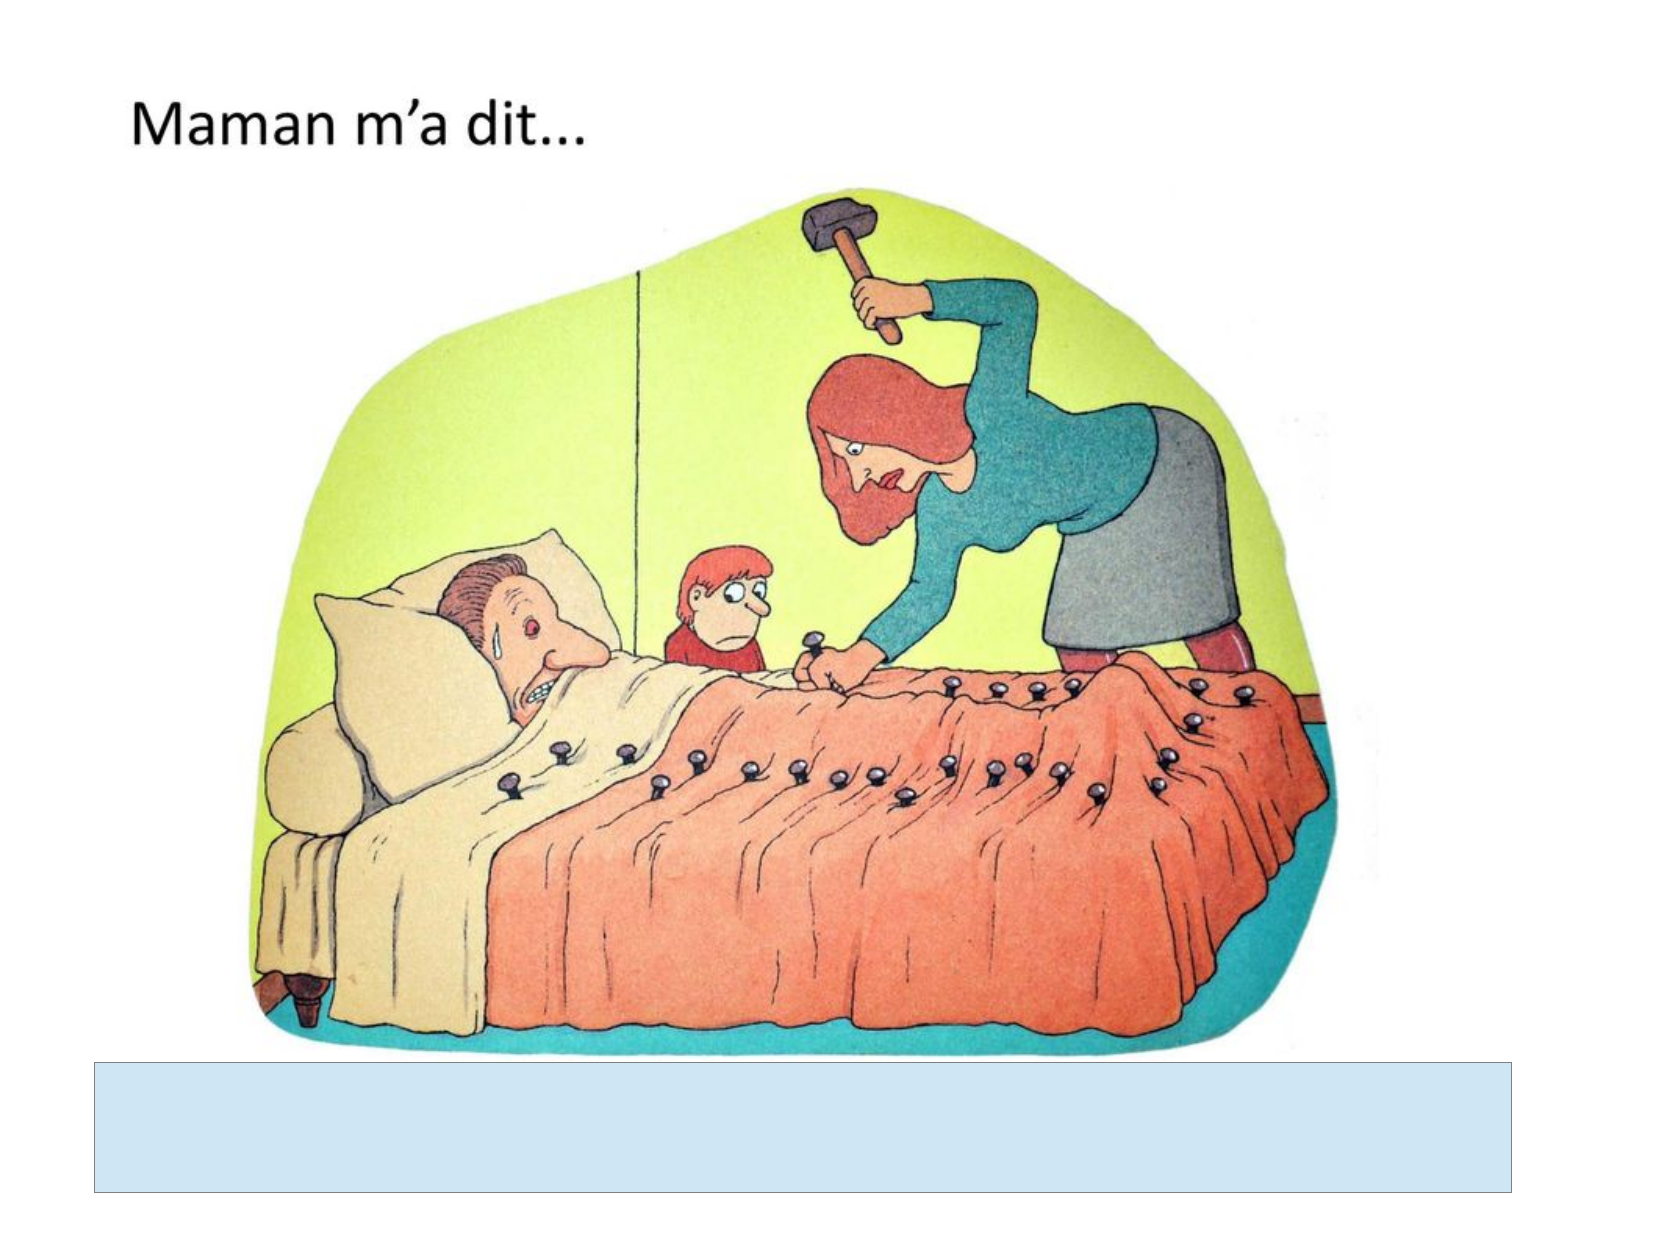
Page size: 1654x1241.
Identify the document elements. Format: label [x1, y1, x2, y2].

picture [38, 24, 1639, 1225]
text_box [94, 1062, 1512, 1193]
